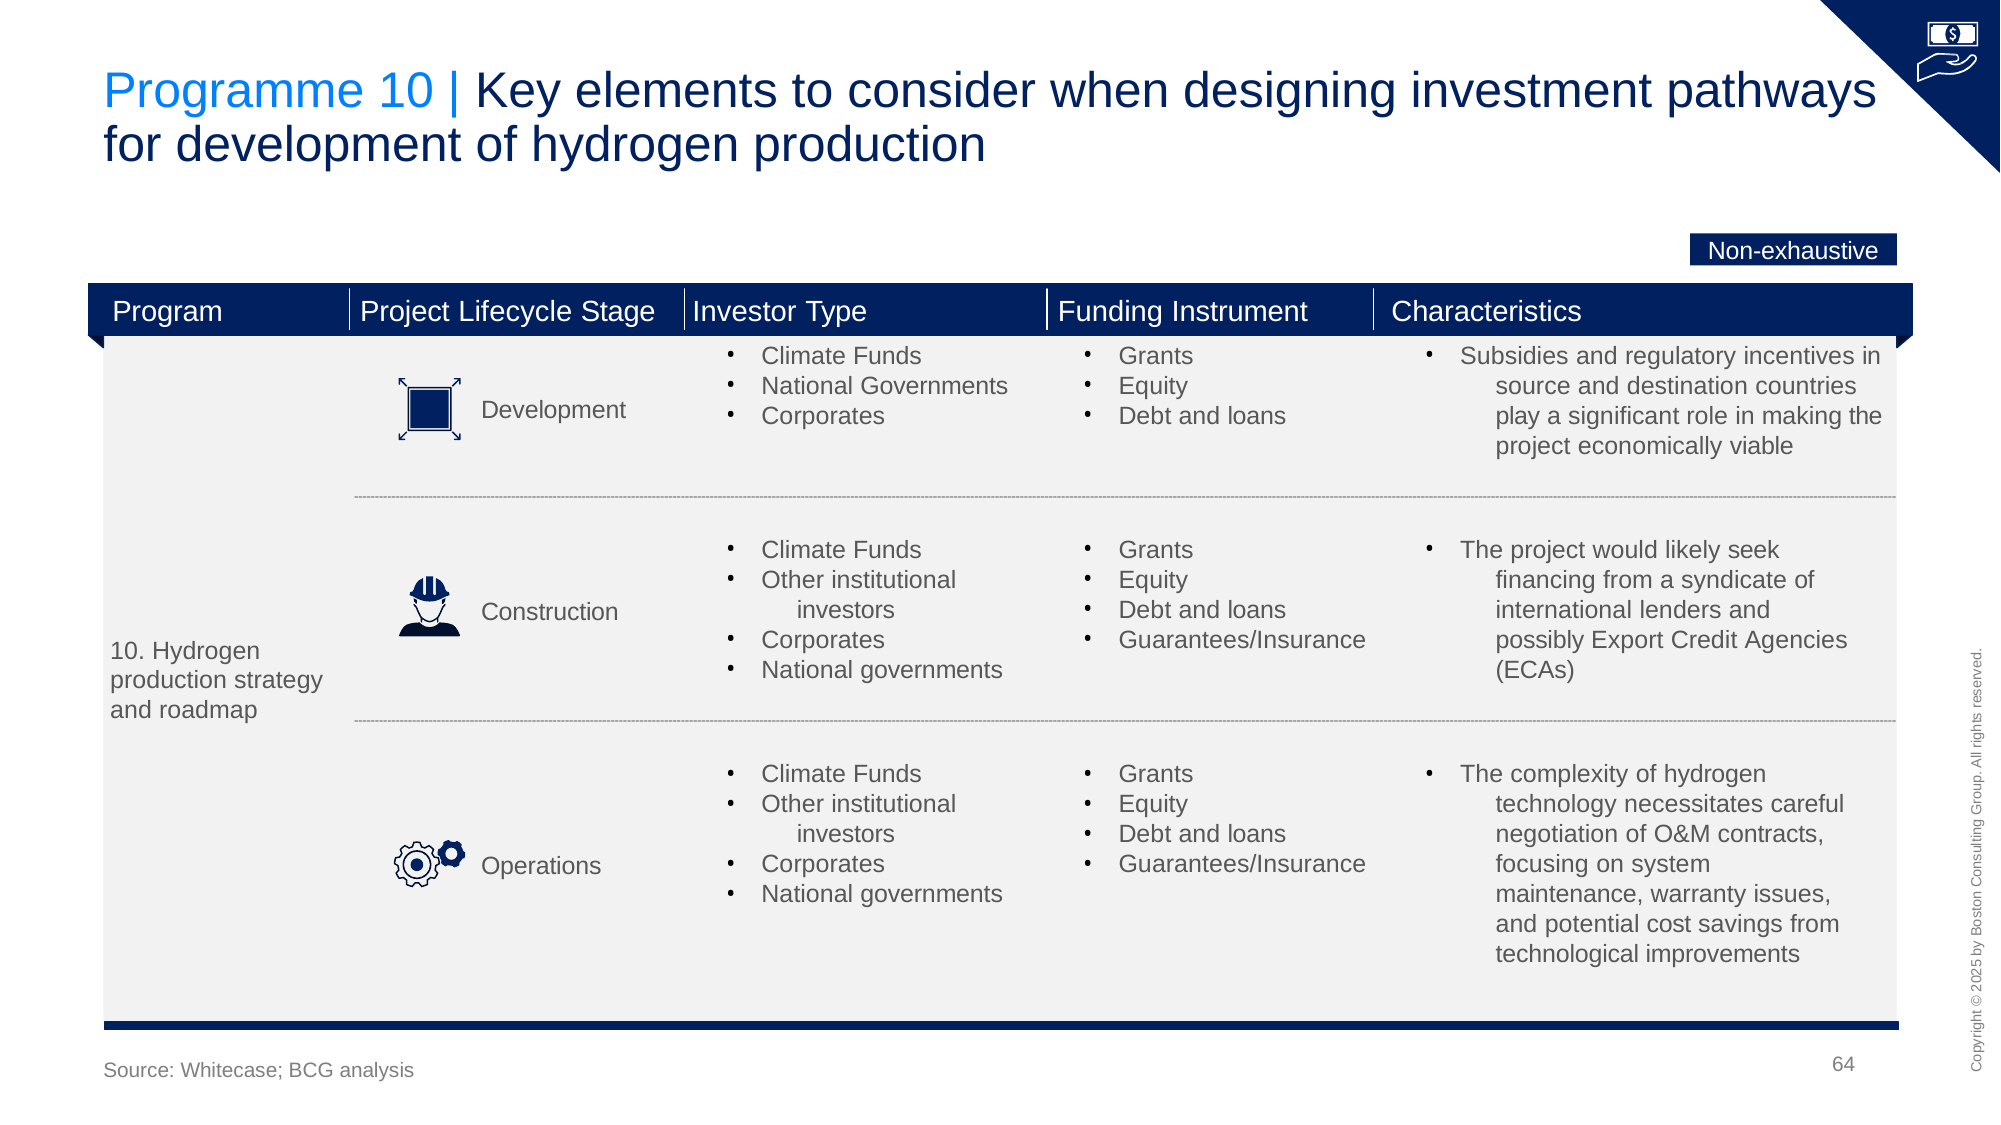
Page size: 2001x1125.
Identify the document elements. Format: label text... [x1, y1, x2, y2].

text_box Development [479, 392, 631, 425]
text_box Construction [479, 592, 631, 626]
text_box Grants Equity Debt and loans Guarantees/Insurance [1047, 757, 1373, 881]
text_box Operations [479, 847, 631, 880]
text_box Grants Equity Debt and loans Guarantees/Insurance [1047, 533, 1373, 657]
text_box Programme 10 | Key elements to consider when designing investment pathways for development of hydrogen production [103, 55, 1897, 174]
text_box Source: Whitecase; BCG analysis [103, 1059, 1585, 1082]
text_box [1820, 0, 2000, 173]
text_box The project would likely seek financing from a syndicate of international lenders and possibly Export Credit Agencies (ECAs) [1389, 533, 1894, 655]
text_box Climate Funds Other institutional investors Corporates National governments [690, 533, 1033, 685]
text_box Characteristics [1389, 290, 1894, 328]
text_box [88, 283, 1912, 1029]
text_box The complexity of hydrogen technology necessitates careful negotiation of O&M contracts, focusing on system maintenance, warranty issues, and potential cost savings from technological improvements [1389, 757, 1894, 970]
text_box Non-exhaustive [1690, 233, 1897, 266]
text_box Climate Funds National Governments Corporates [690, 339, 1033, 433]
text_box Subsidies and regulatory incentives in source and destination countries play a significant role in making the project economically viable [1389, 339, 1894, 461]
text_box Project Lifecycle Stage [358, 290, 663, 328]
text_box Investor Type [690, 290, 1046, 328]
text_box 10. Hydrogen production strategy and roadmap [110, 631, 350, 725]
text_box Funding Instrument [1055, 290, 1373, 328]
text_box Program [110, 290, 349, 328]
text_box Grants Equity Debt and loans [1047, 339, 1373, 433]
text_box Climate Funds Other institutional investors Corporates National governments [690, 757, 1033, 910]
